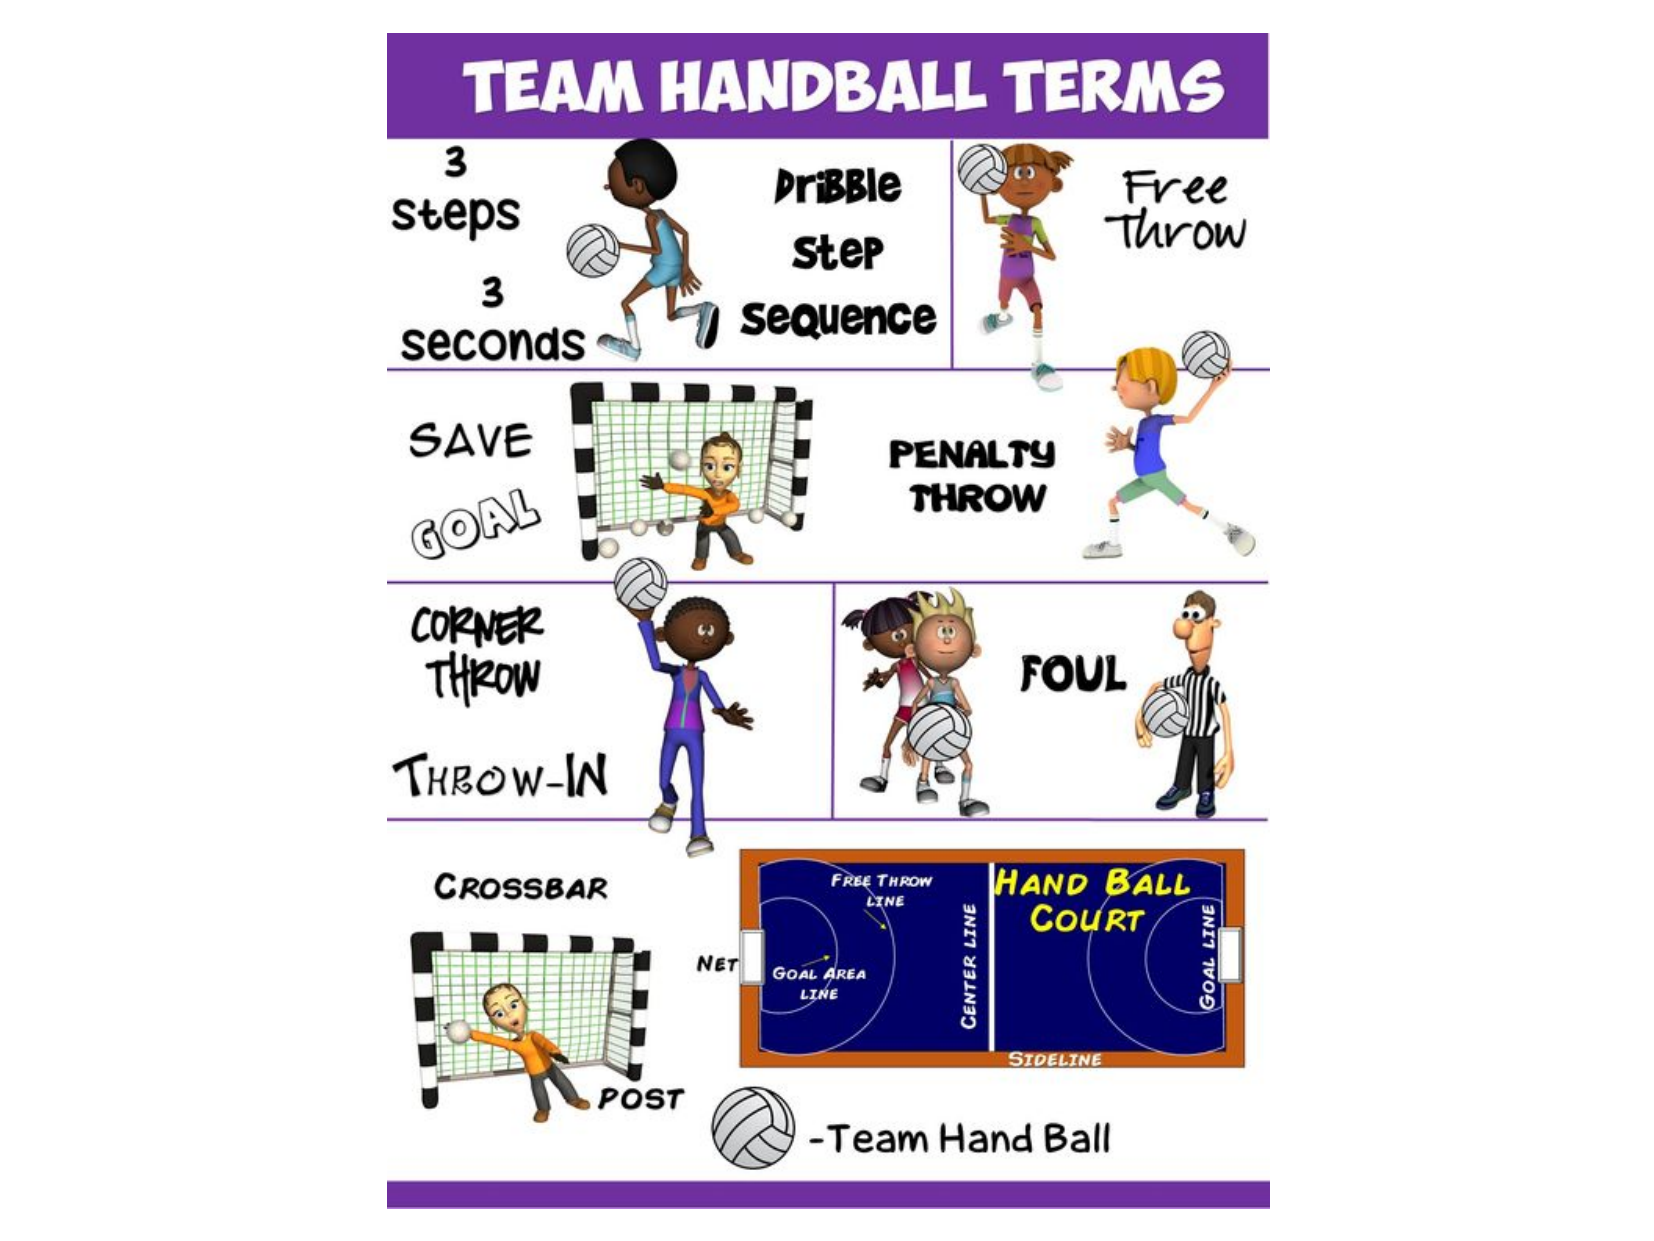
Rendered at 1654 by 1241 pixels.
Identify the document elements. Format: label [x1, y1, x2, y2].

picture [387, 33, 1270, 1209]
